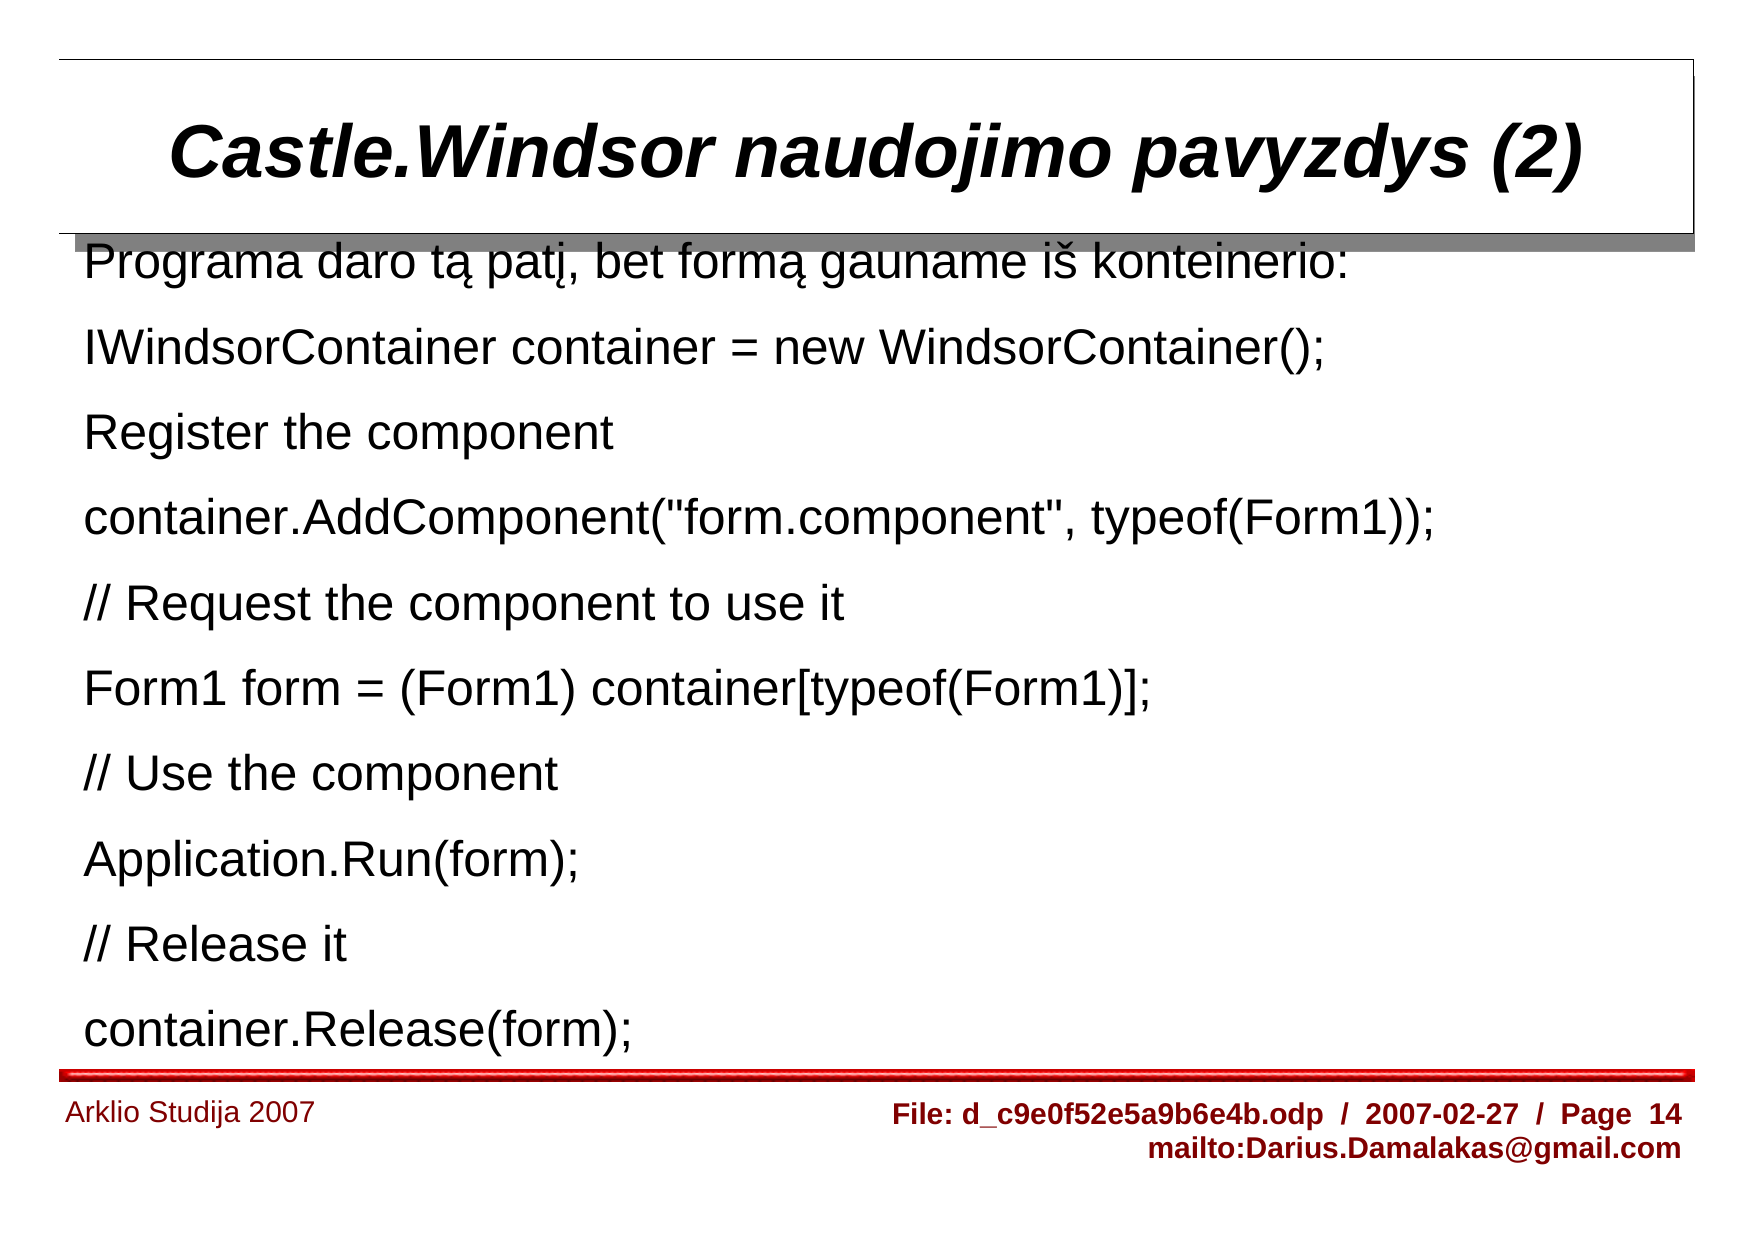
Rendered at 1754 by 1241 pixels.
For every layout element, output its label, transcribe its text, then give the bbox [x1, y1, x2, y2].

title Castle.Windsor naudojimo pavyzdys (2) [59, 59, 1695, 244]
picture [59, 1069, 1695, 1082]
list Programa daro tą patį, bet formą gauname iš konteinerio: IWindsorContainer container = new WindsorContainer(); Register the component container.AddComponent("form.component", typeof(Form1)); // Request the component to use it Form1 form = (Form1) container[typeof(Form1)]; // Use the component Application.Run(form); // Release it container.Release(form); [71, 233, 1695, 1058]
